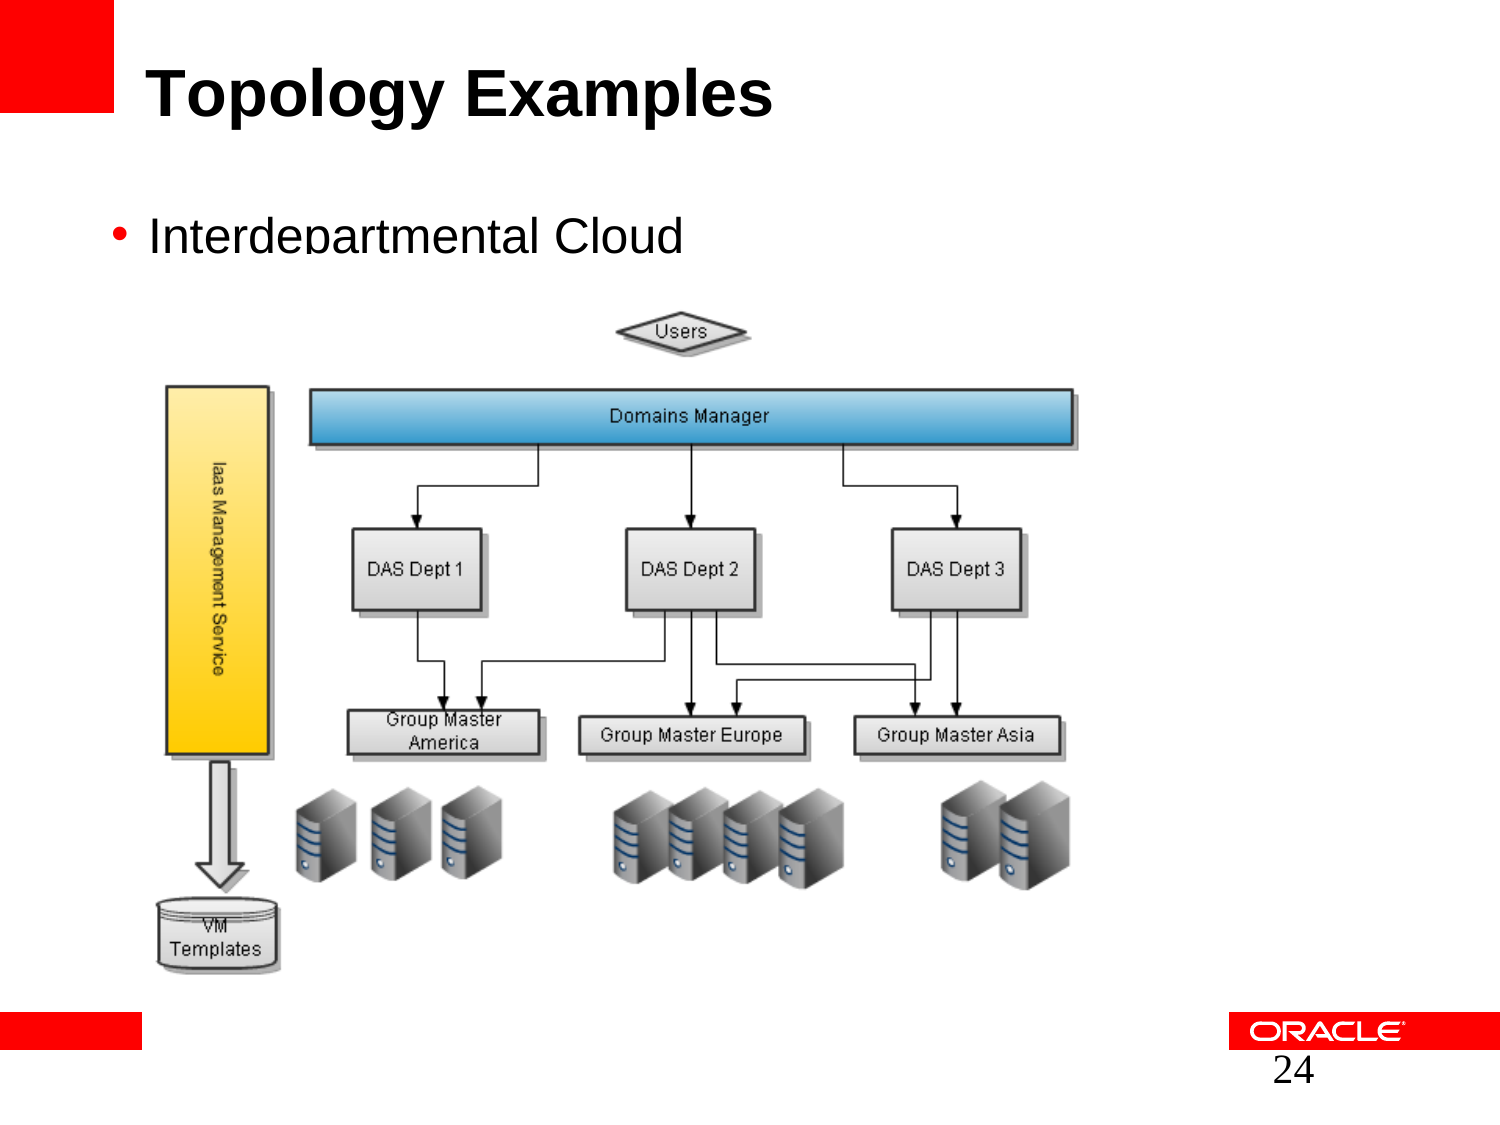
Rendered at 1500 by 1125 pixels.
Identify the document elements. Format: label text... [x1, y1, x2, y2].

picture [0, 0, 114, 113]
title Topology Examples [145, 49, 1390, 205]
picture [0, 254, 1500, 1125]
list Interdepartmental Cloud [110, 203, 1348, 901]
